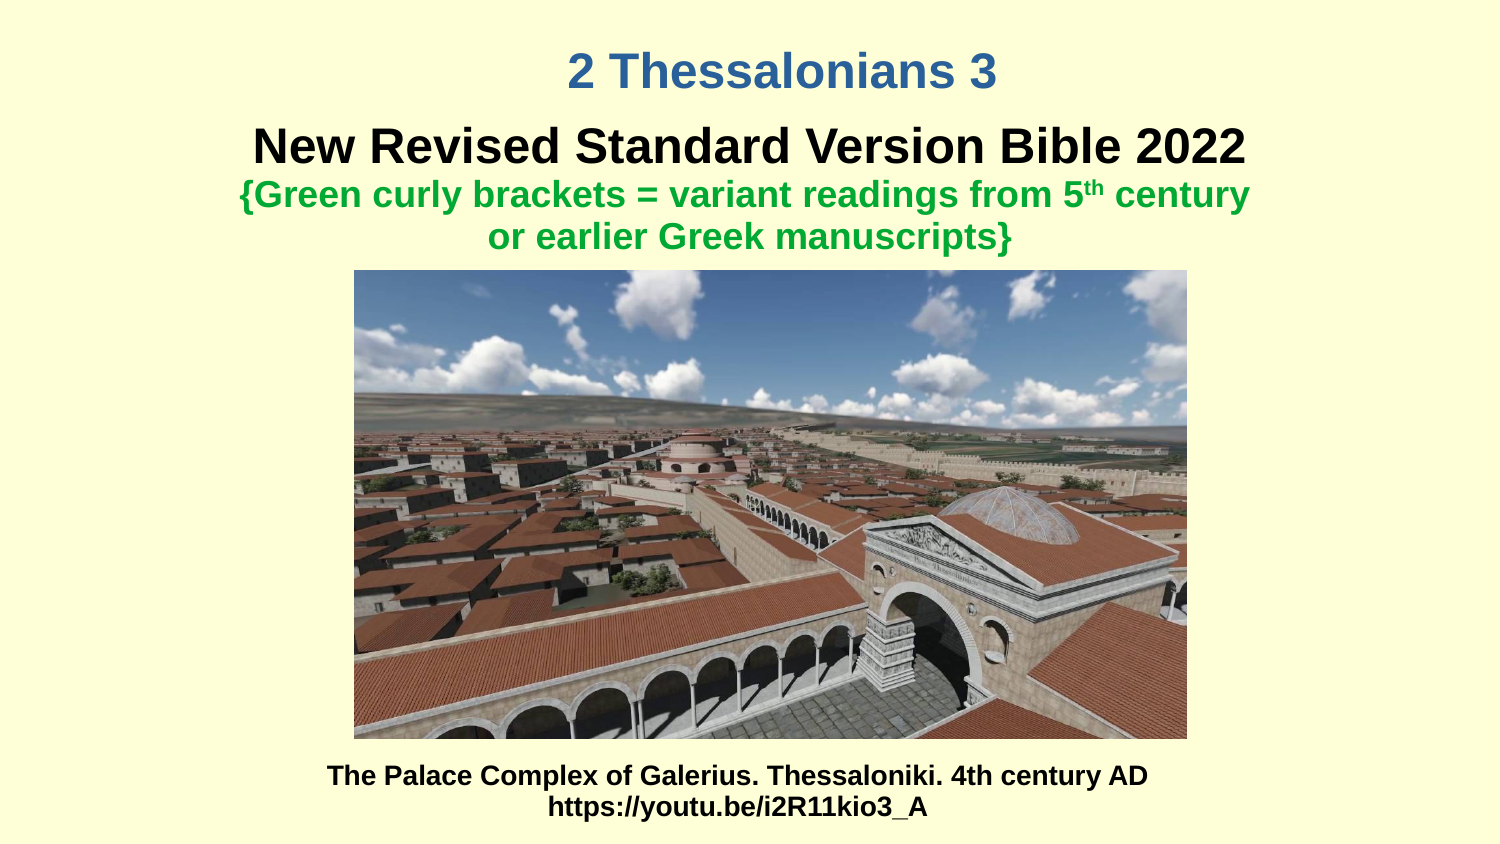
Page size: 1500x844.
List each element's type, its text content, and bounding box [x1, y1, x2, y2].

text_box The Palace Complex of Galerius. Thessaloniki. 4th century AD https://youtu.be/i2R11kio3_A [88, 753, 1388, 844]
picture [354, 270, 1187, 739]
text_box 2 Thessalonians 3 [118, 35, 1447, 107]
text_box New Revised Standard Version Bible 2022 {Green curly brackets = variant readings from 5th century or earlier Greek manuscripts} [0, 110, 1500, 266]
